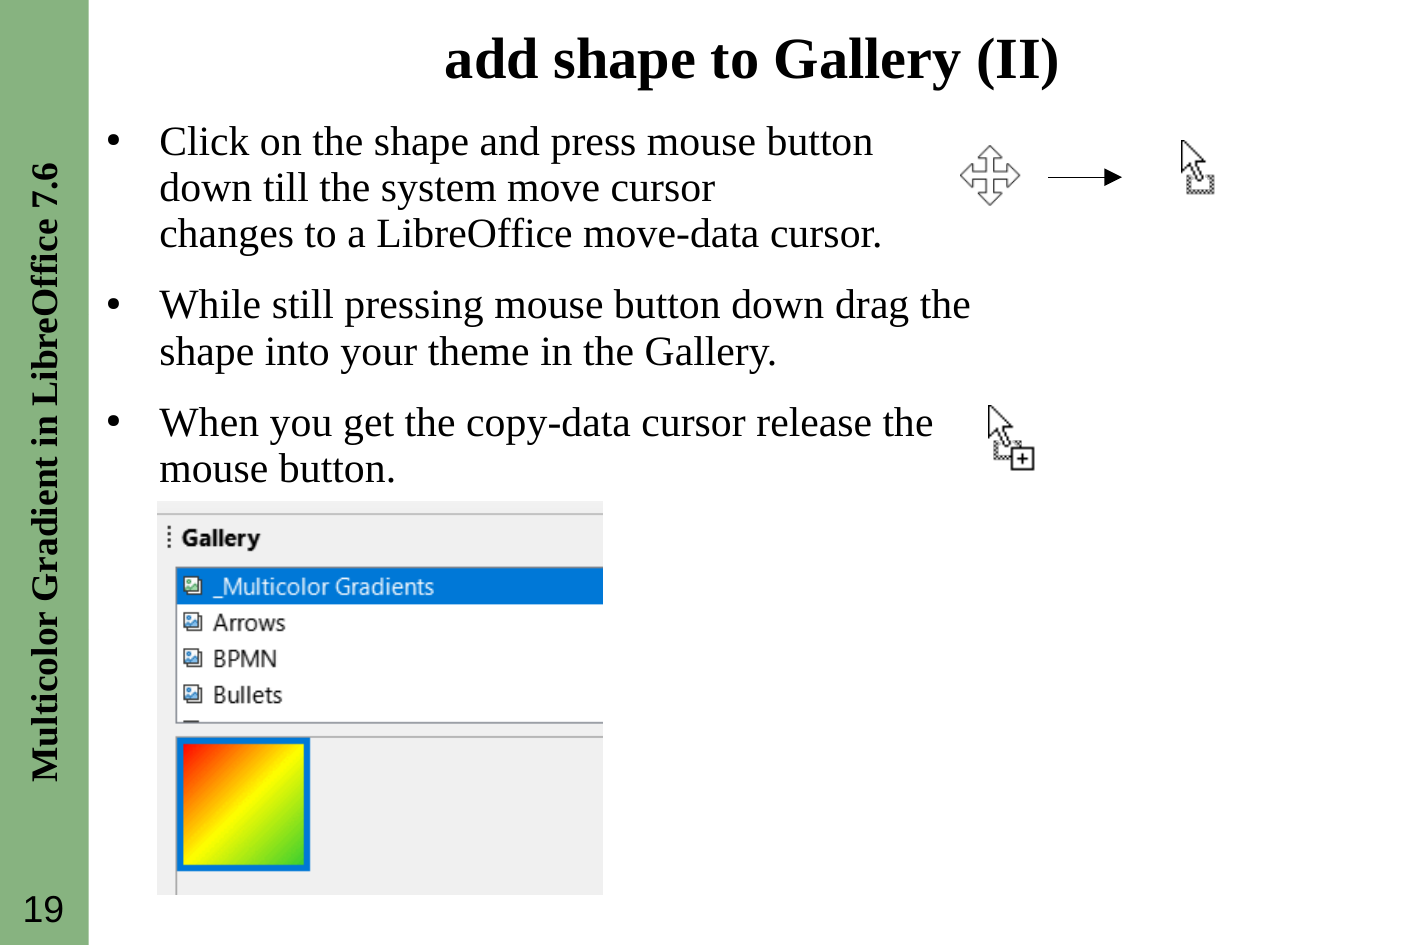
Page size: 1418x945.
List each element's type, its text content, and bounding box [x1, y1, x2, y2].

picture [988, 405, 1056, 473]
picture [157, 501, 603, 895]
list Click on the shape and press mouse button down till the system move cursor changes to a LibreOffice move-data cursor. While still pressing mouse button down drag the shape into your theme in the Gallery. When you get the copy-data cursor release the mouse button. [88, 118, 975, 502]
picture [1181, 140, 1248, 207]
title add shape to Gallery (II) [88, 0, 1418, 119]
picture [945, 130, 1045, 219]
